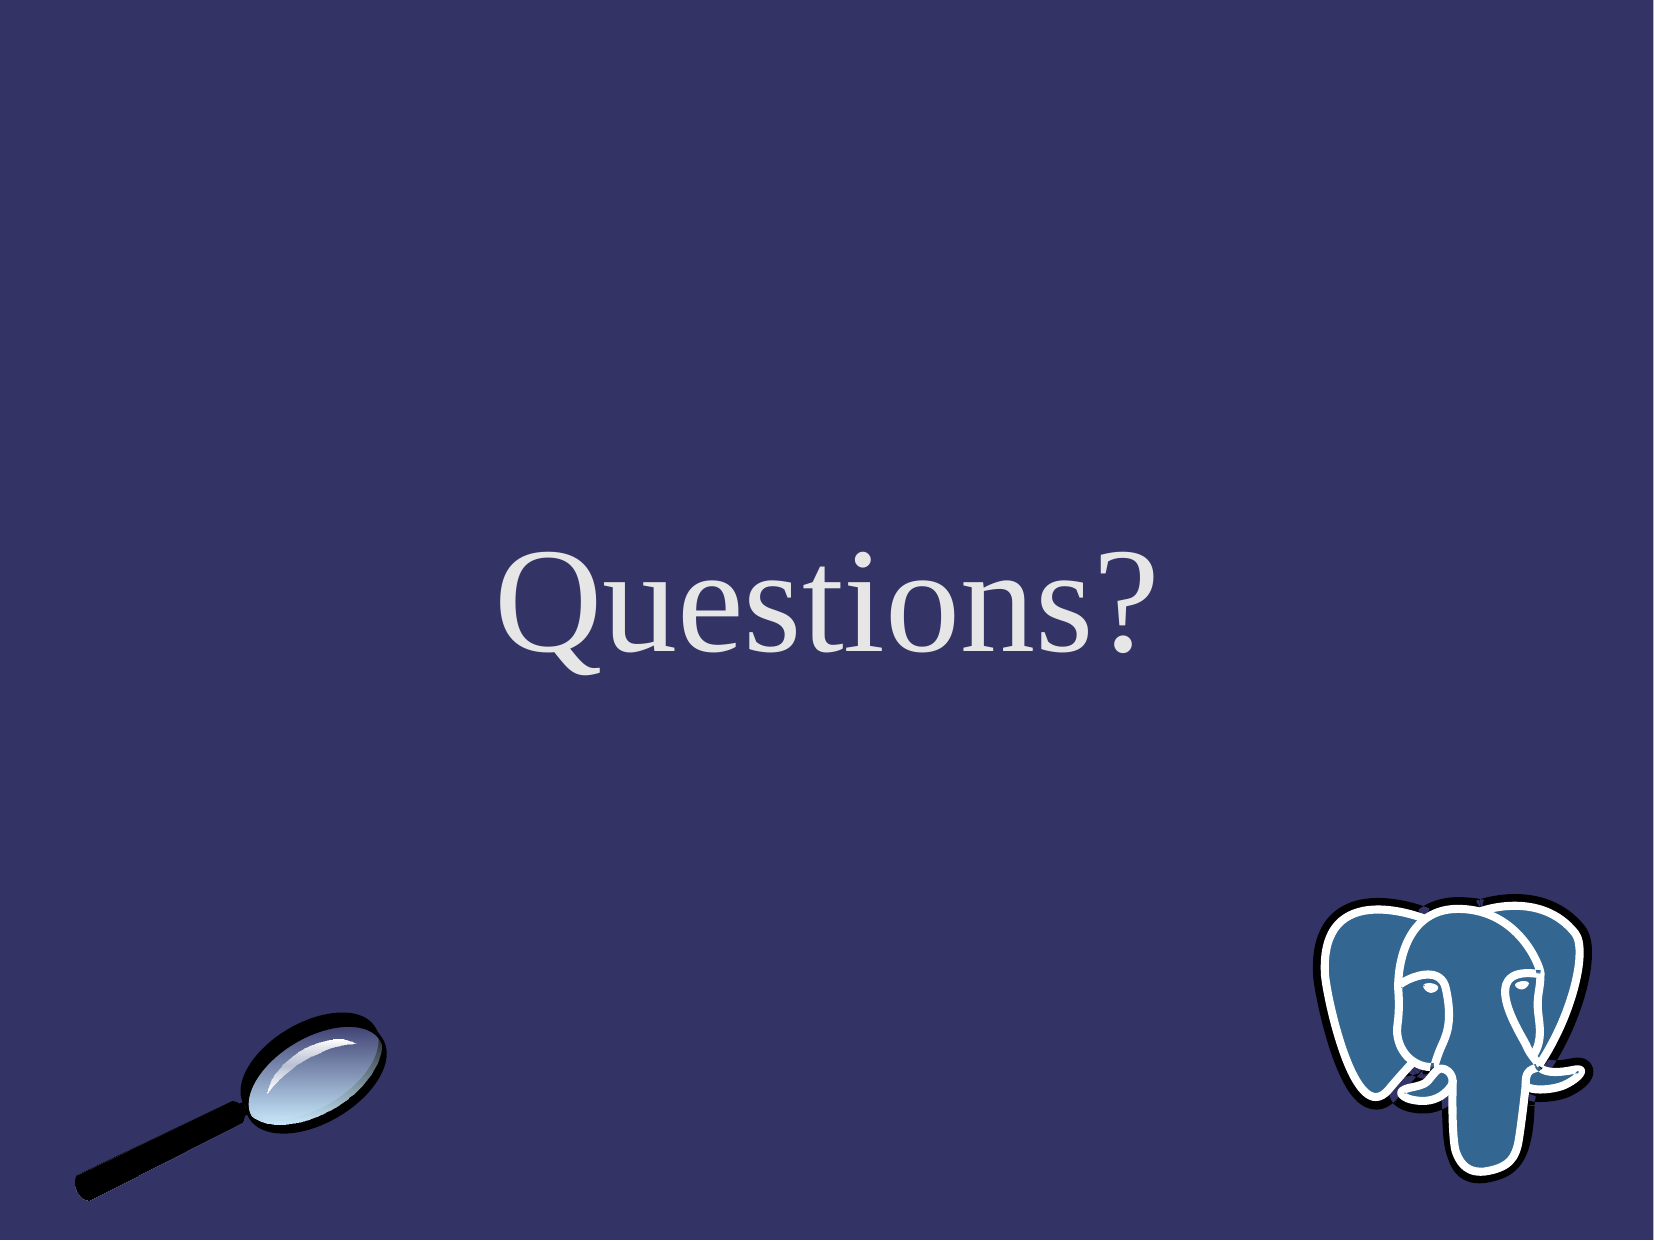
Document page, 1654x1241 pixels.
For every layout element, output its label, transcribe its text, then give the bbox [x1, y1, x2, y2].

subtitle Questions? [121, 19, 1534, 1184]
